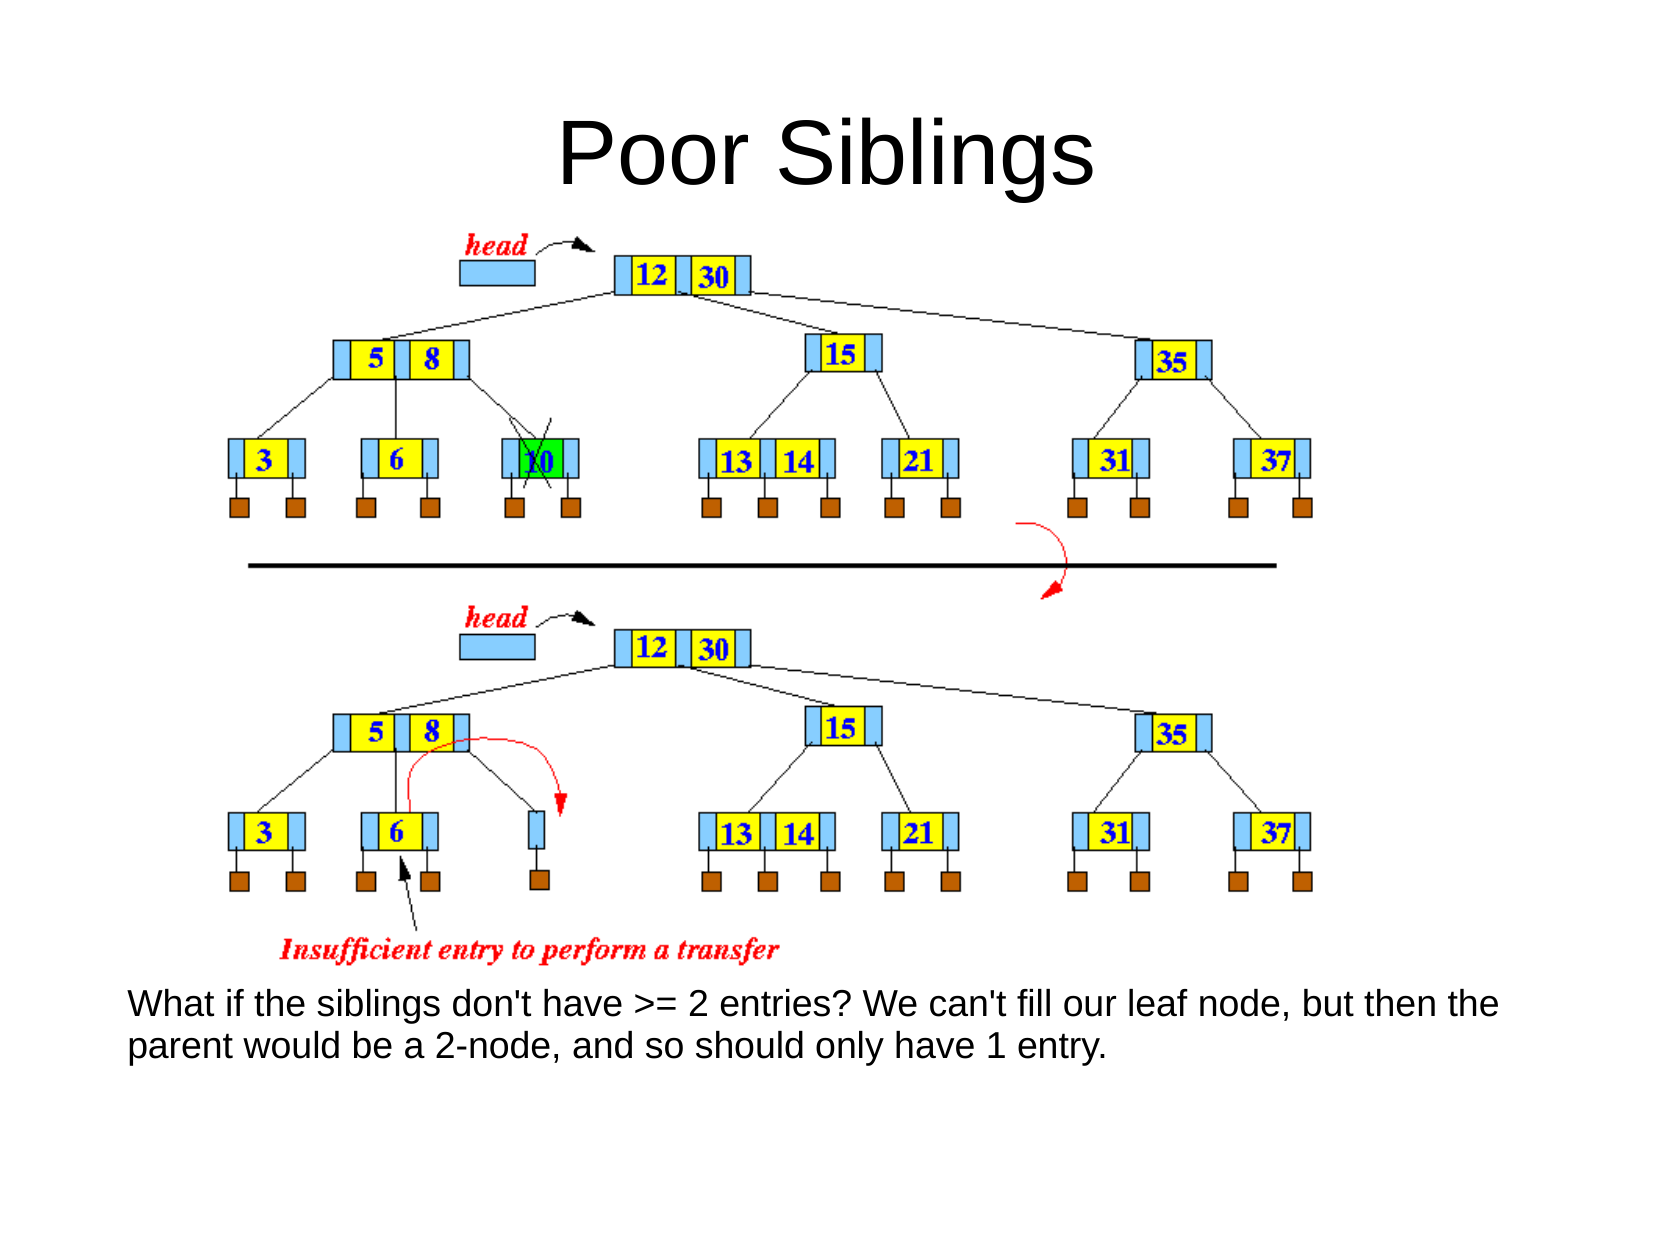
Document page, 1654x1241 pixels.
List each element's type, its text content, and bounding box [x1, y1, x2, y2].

text_box What if the siblings don't have >= 2 entries? We can't fill our leaf node, but then the parent would be a 2-node, and so should only have 1 entry. [112, 975, 1613, 1074]
title Poor Siblings [82, 56, 1571, 250]
picture [164, 221, 1388, 975]
